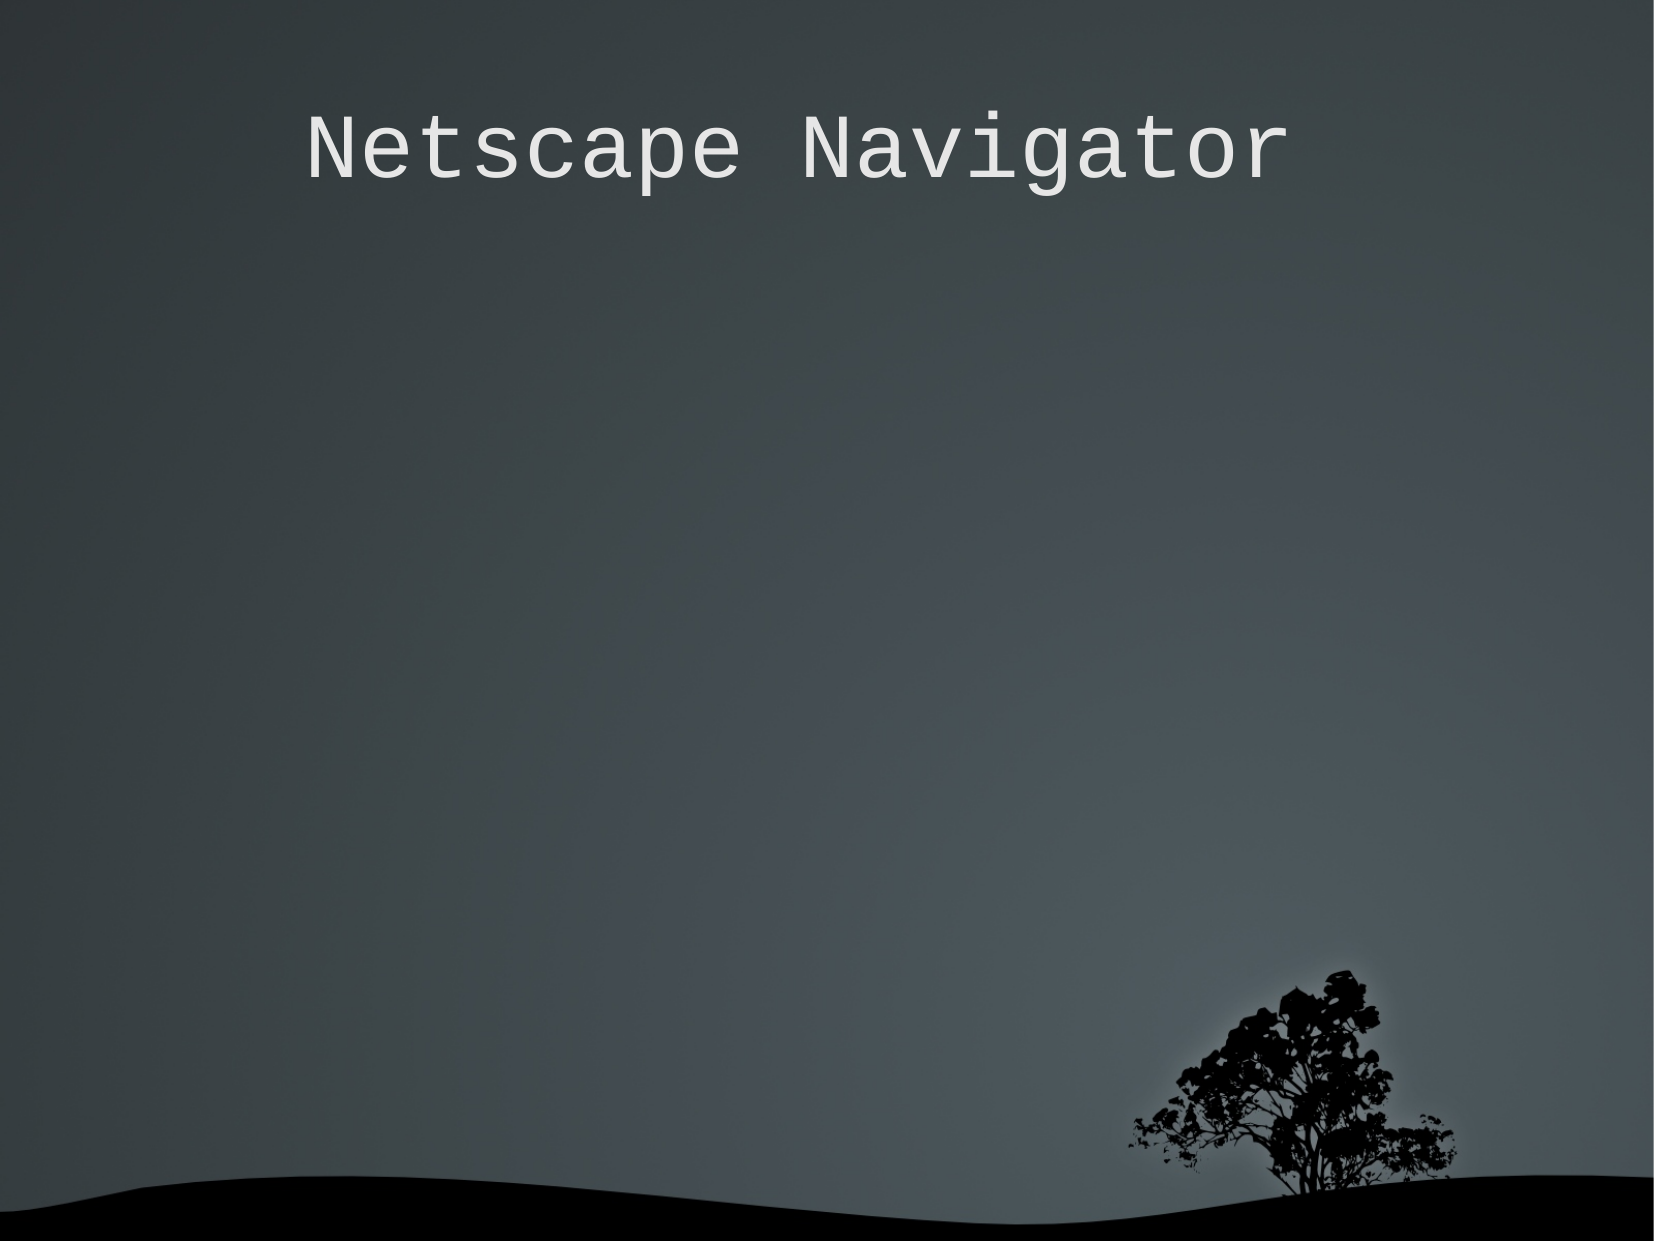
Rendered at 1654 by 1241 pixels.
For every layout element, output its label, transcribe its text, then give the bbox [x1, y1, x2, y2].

list [82, 290, 1571, 1094]
title Netscape Navigator [82, 56, 1571, 250]
picture [0, 0, 1654, 1241]
